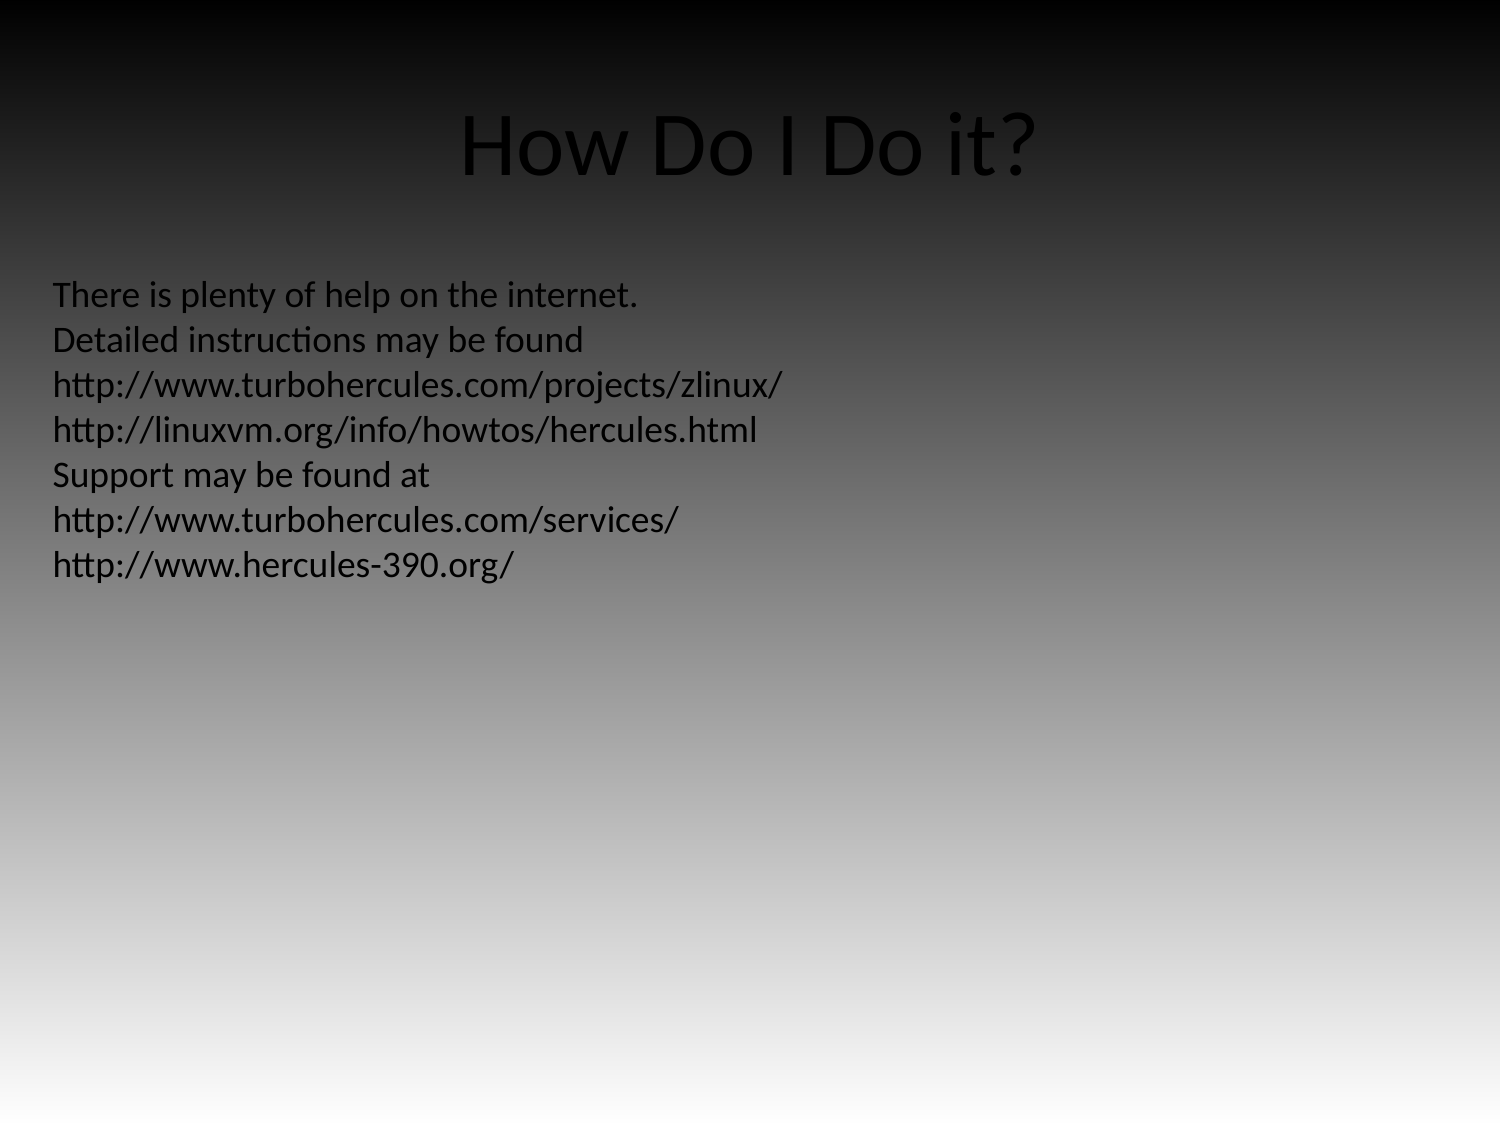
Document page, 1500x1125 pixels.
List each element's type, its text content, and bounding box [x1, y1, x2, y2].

list There is plenty of help on the internet. Detailed instructions may be found http://www.turbohercules.com/projects/zlinux/ http://linuxvm.org/info/howtos/hercules.html Support may be found at http://www.turbohercules.com/services/ http://www.hercules-390.org/ [37, 262, 1463, 1005]
title How Do I Do it? [75, 45, 1425, 233]
